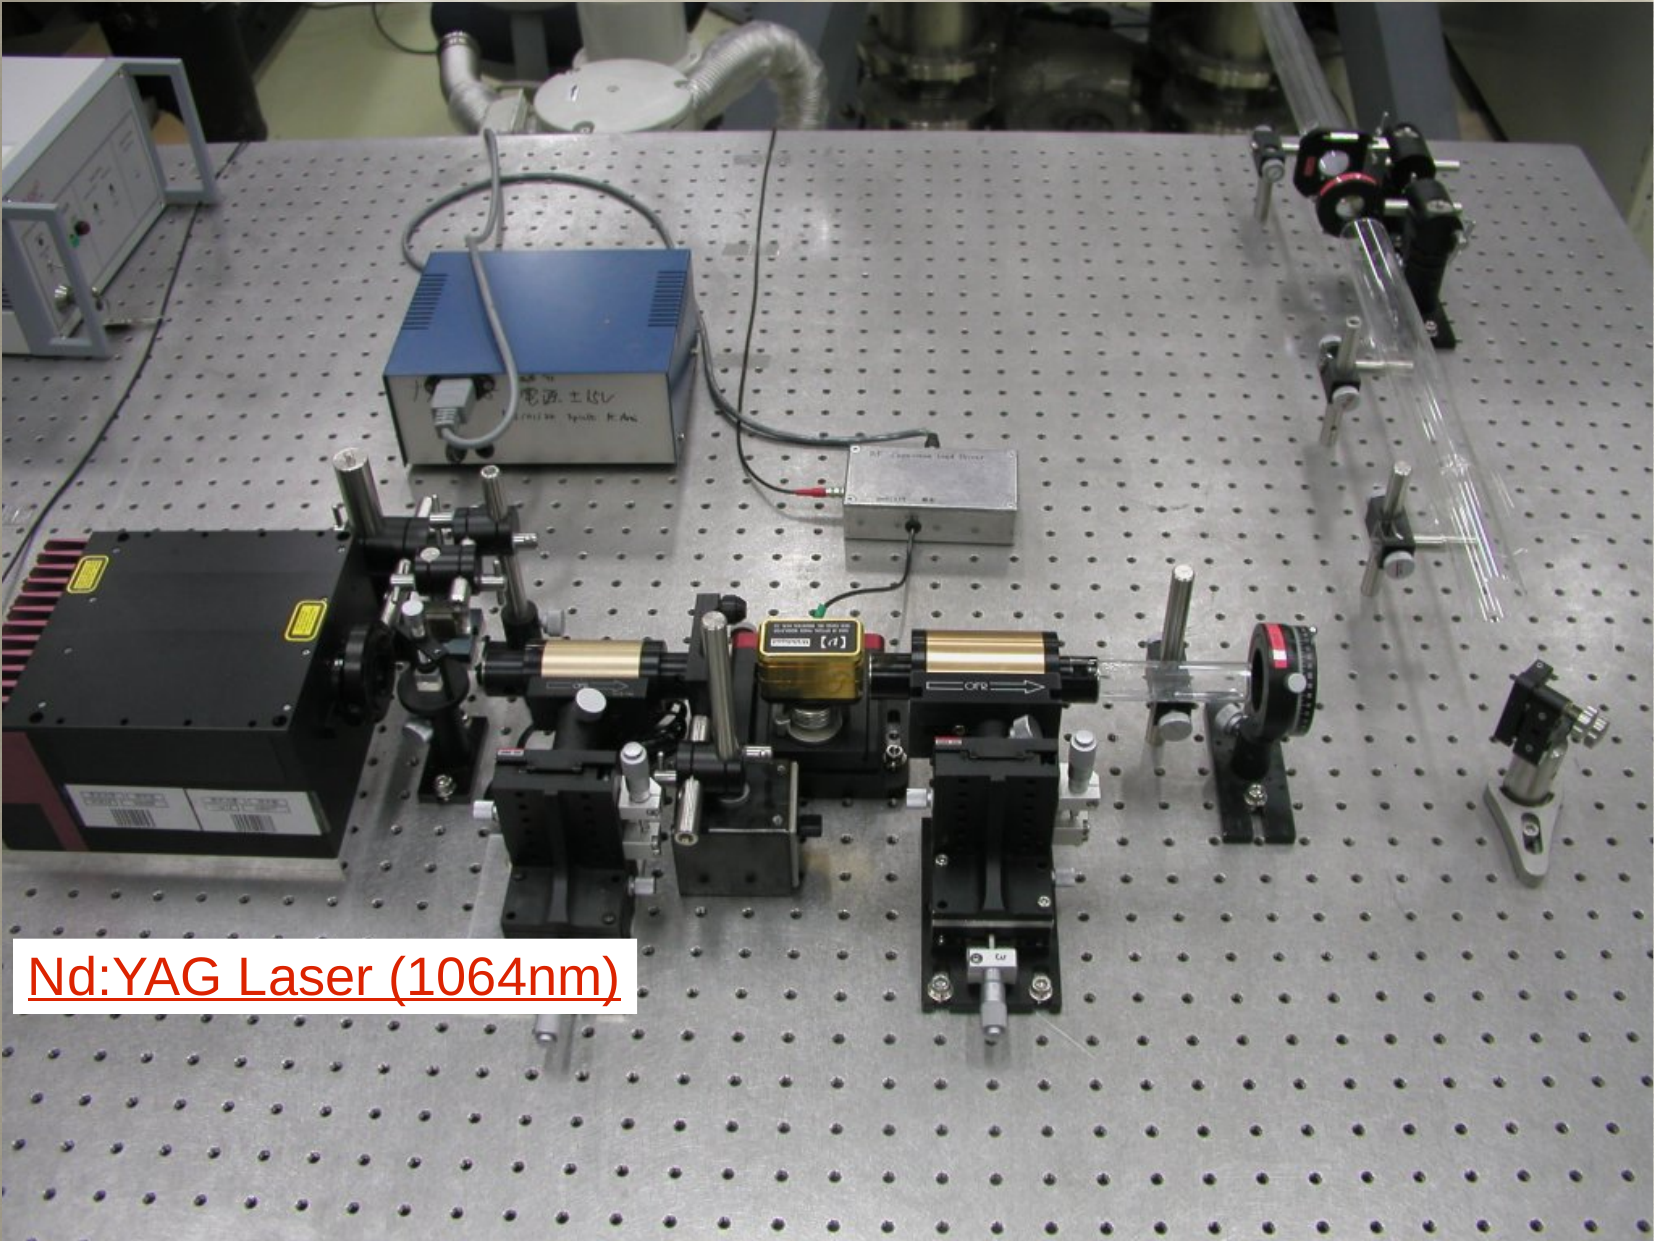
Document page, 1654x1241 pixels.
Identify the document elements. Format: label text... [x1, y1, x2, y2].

picture [0, 0, 1654, 1241]
text_box Nd:YAG Laser (1064nm) [13, 938, 638, 1014]
